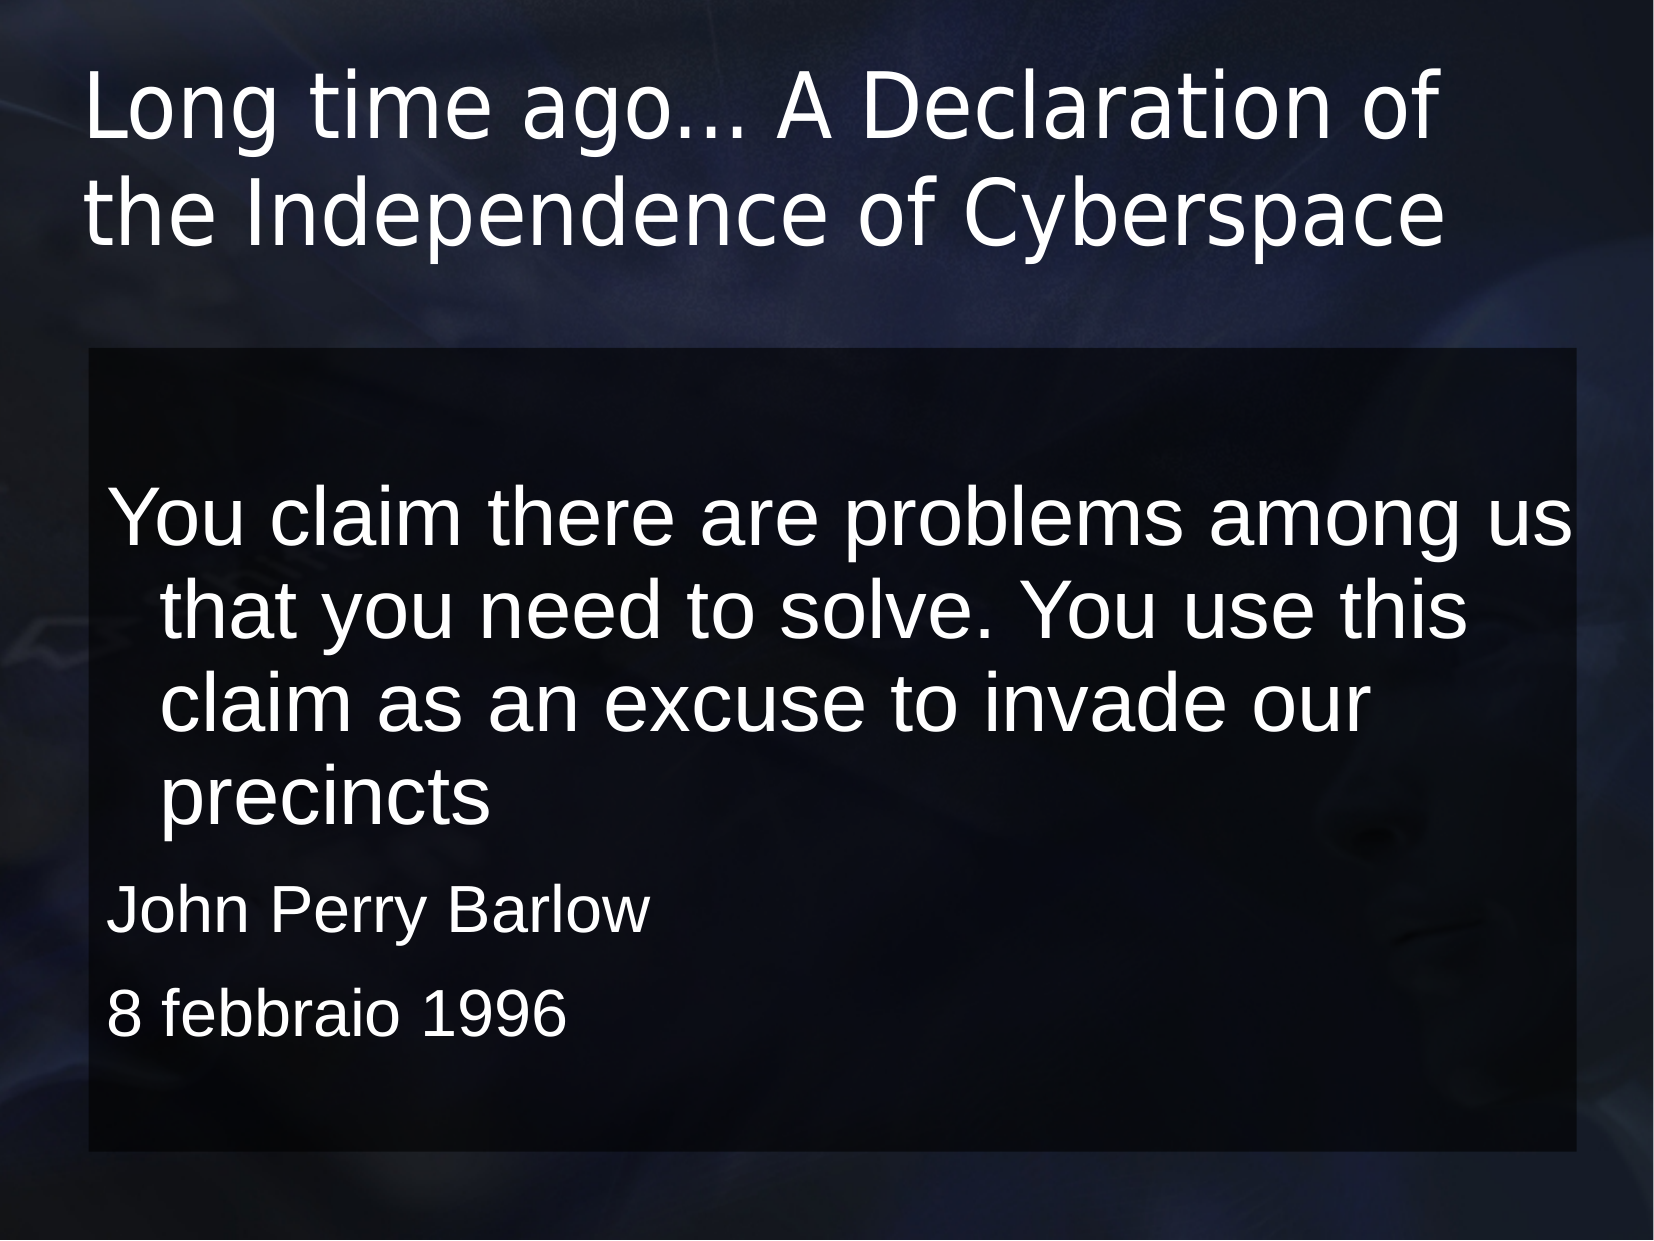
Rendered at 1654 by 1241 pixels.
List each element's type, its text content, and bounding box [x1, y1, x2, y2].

picture [0, 0, 1654, 1240]
title Long time ago... A Declaration of the Independence of Cyberspace [82, 0, 1571, 322]
list You claim there are problems among us that you need to solve. You use this claim as an excuse to invade our precincts John Perry Barlow 8 febbraio 1996 [88, 347, 1577, 1152]
